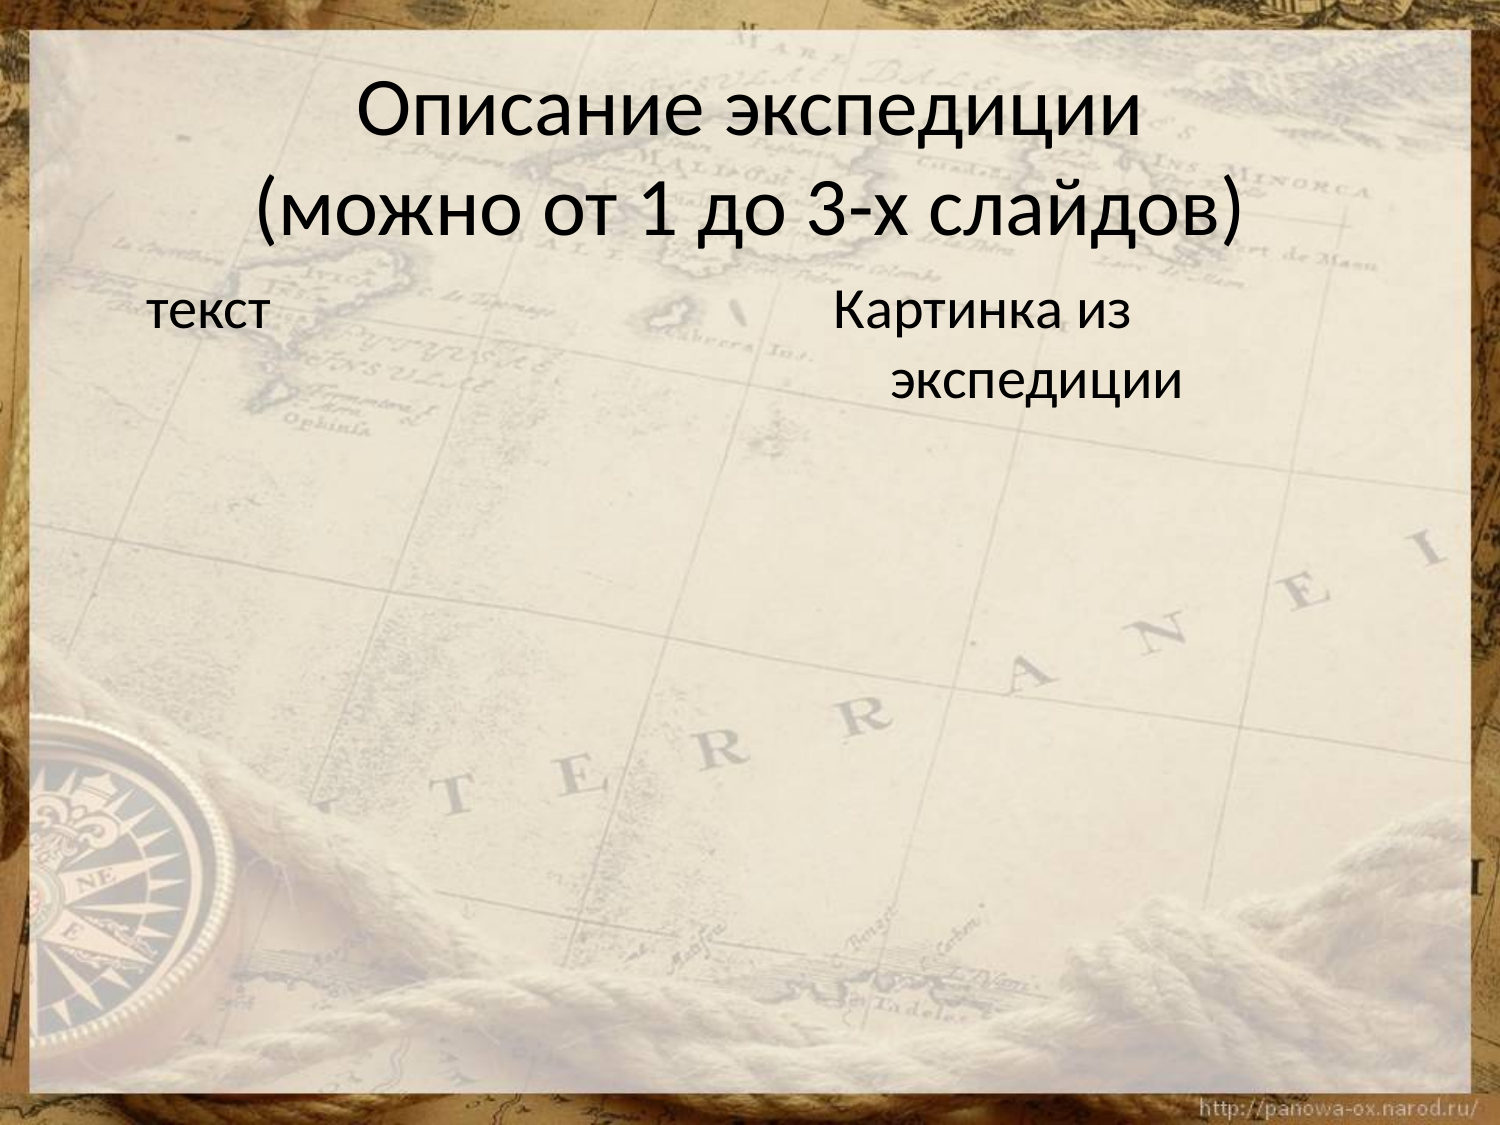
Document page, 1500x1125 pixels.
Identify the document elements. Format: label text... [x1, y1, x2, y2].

list Картинка из экспедиции [762, 262, 1426, 1005]
title Описание экспедиции (можно от 1 до 3-х слайдов) [75, 45, 1426, 233]
list текст [75, 262, 738, 1005]
